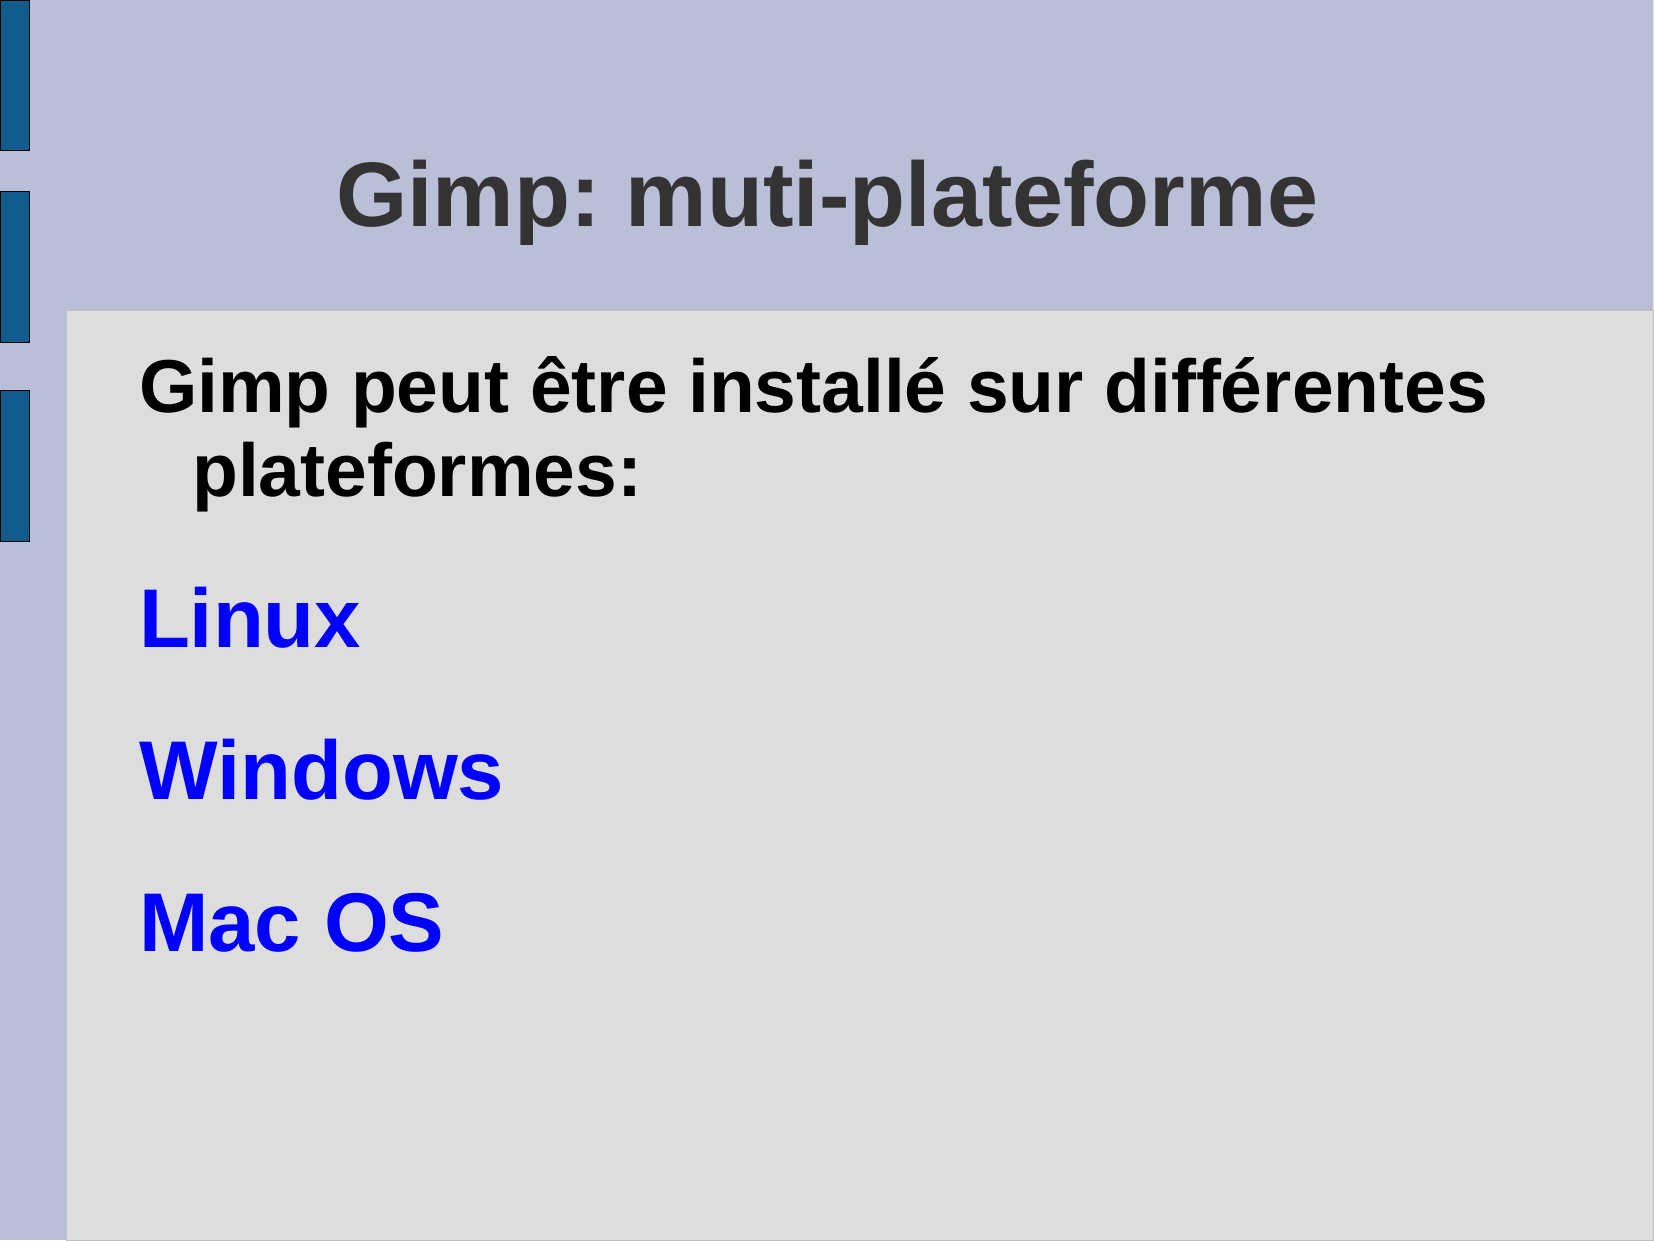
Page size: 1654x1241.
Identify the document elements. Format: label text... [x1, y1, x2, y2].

list Gimp peut être installé sur différentes plateformes: Linux Windows Mac OS [121, 344, 1534, 1127]
title Gimp: muti-plateforme [121, 91, 1534, 299]
